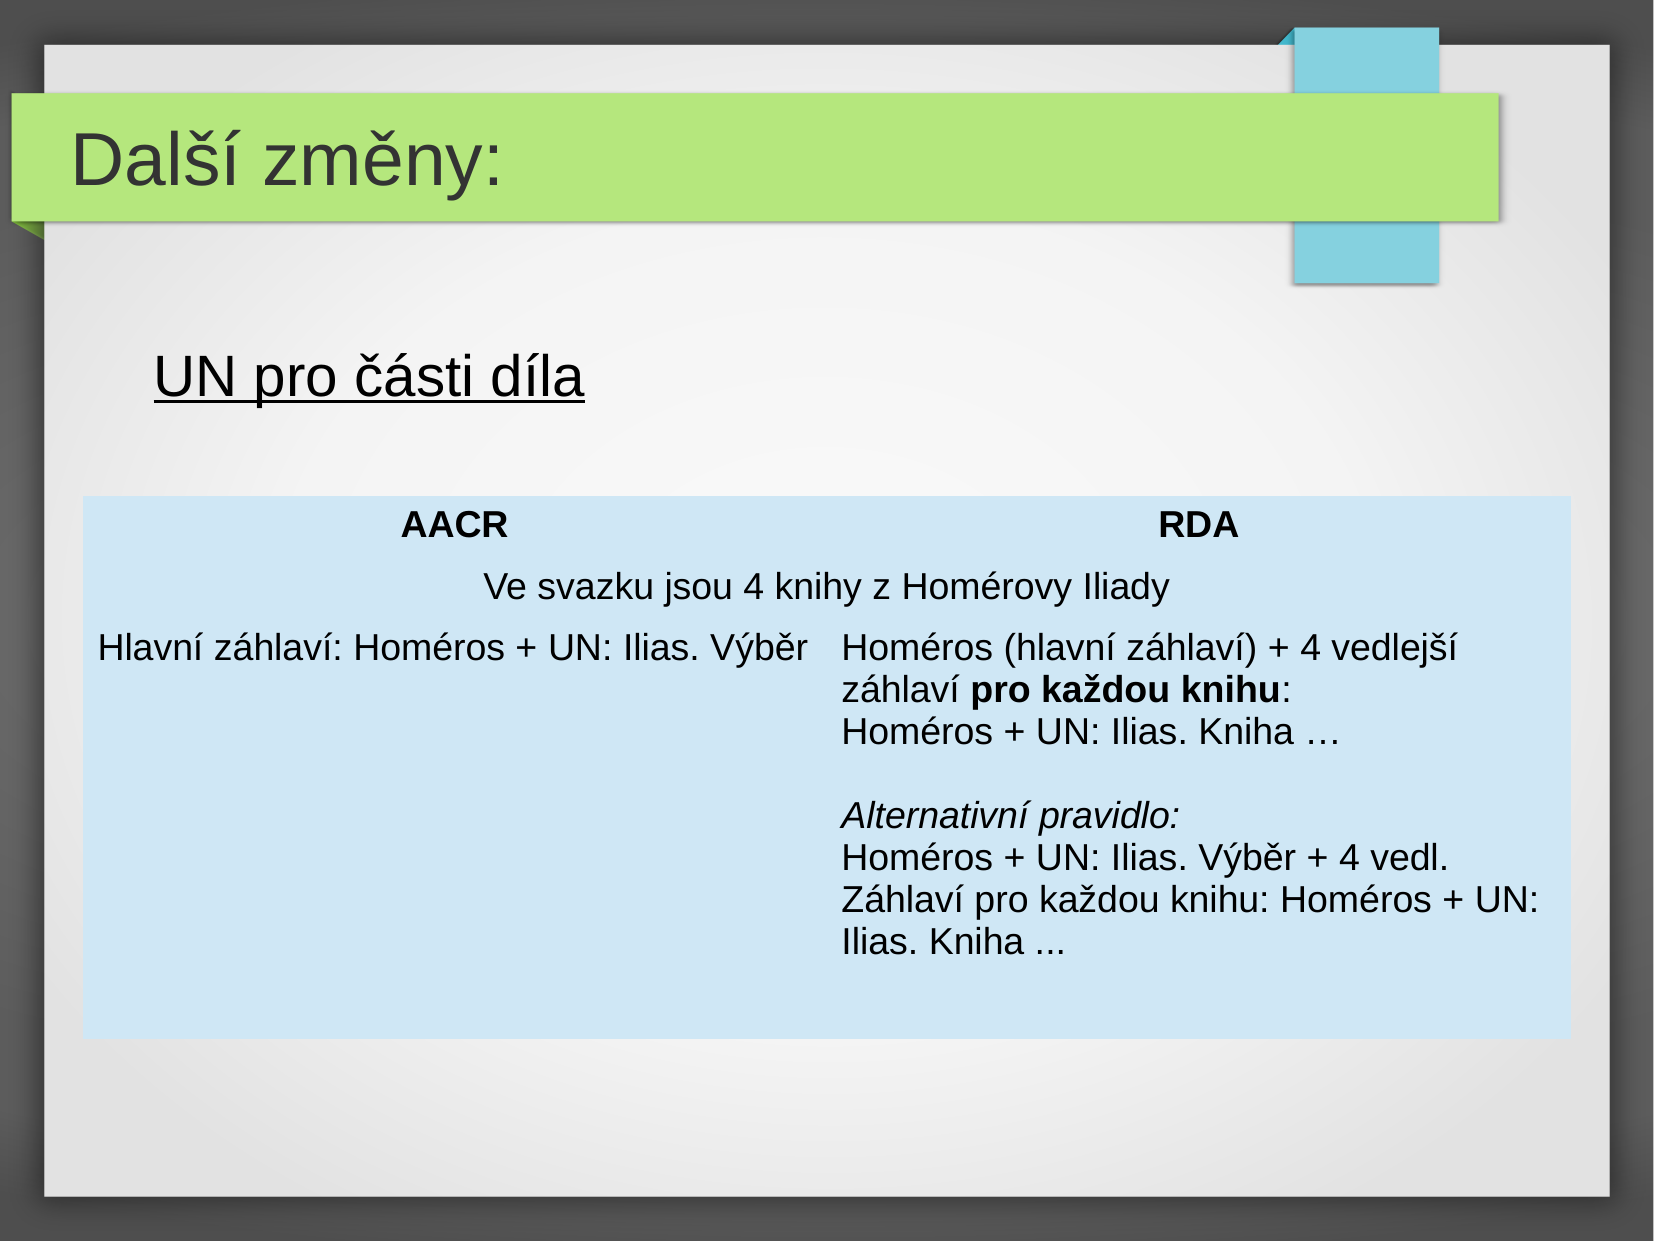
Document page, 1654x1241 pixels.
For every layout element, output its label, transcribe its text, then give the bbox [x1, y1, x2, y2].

picture [0, 0, 1654, 1241]
table_cell Homéros (hlavní záhlaví) + 4 vedlejší záhlaví pro každou knihu: Homéros + UN: Ilias. Kniha … Alternativní pravidlo: Homéros + UN: Ilias. Výběr + 4 vedl. Záhlaví pro každou knihu: Homéros + UN: Ilias. Kniha ... [827, 619, 1571, 1039]
table_cell Ve svazku jsou 4 knihy z Homérovy Iliady [83, 558, 1571, 619]
table_cell Hlavní záhlaví: Homéros + UN: Ilias. Výběr [83, 619, 827, 1039]
title Další změny: [70, 106, 1229, 213]
table_header AACR [83, 496, 827, 558]
table_header RDA [827, 496, 1571, 558]
list UN pro části díla [82, 343, 1538, 687]
